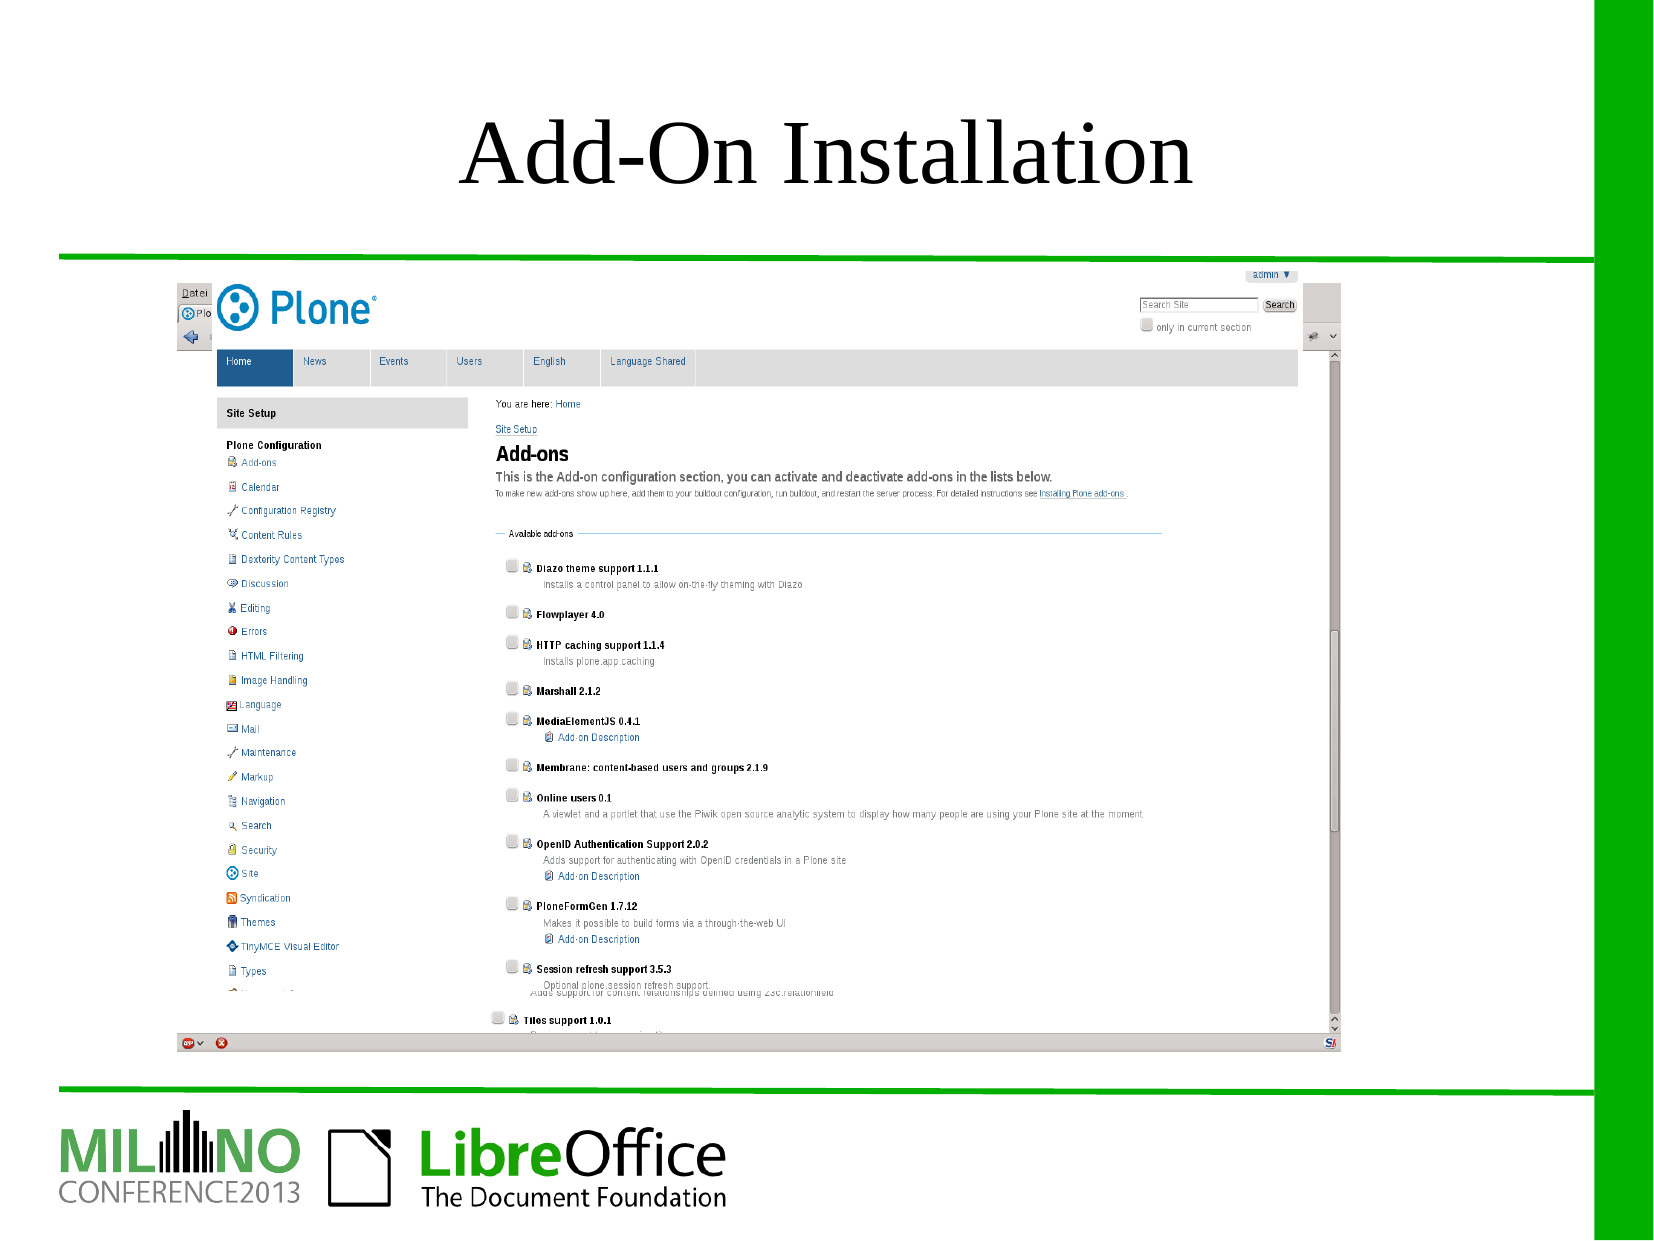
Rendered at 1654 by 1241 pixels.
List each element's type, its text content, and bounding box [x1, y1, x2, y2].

title Add-On Installation [82, 49, 1571, 257]
picture [177, 271, 1341, 1052]
picture [59, 1092, 756, 1241]
